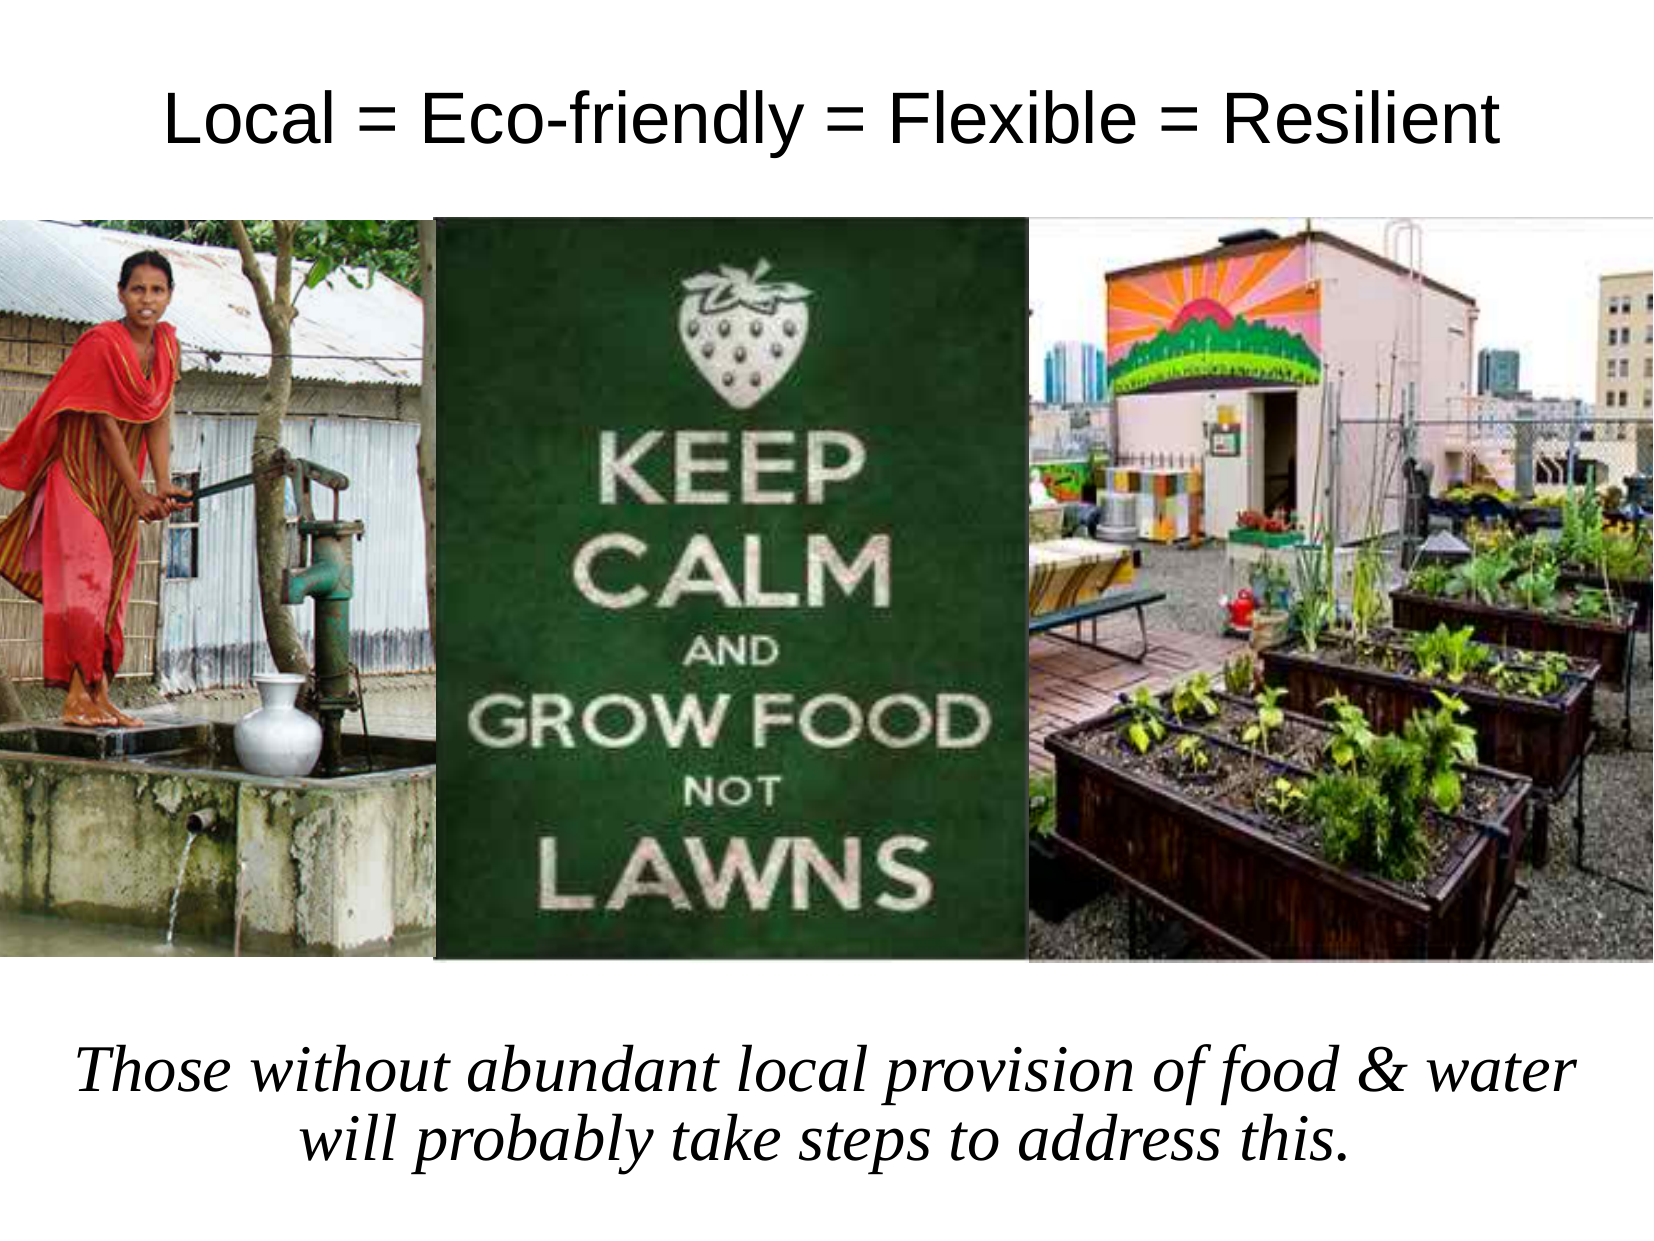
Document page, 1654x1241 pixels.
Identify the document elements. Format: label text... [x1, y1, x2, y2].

text_box Local = Eco-friendly = Flexible = Resilient [11, 76, 1653, 166]
picture [0, 217, 1653, 963]
text_box Those without abundant local provision of food & water will probably take steps to address this. [0, 1017, 1653, 1193]
